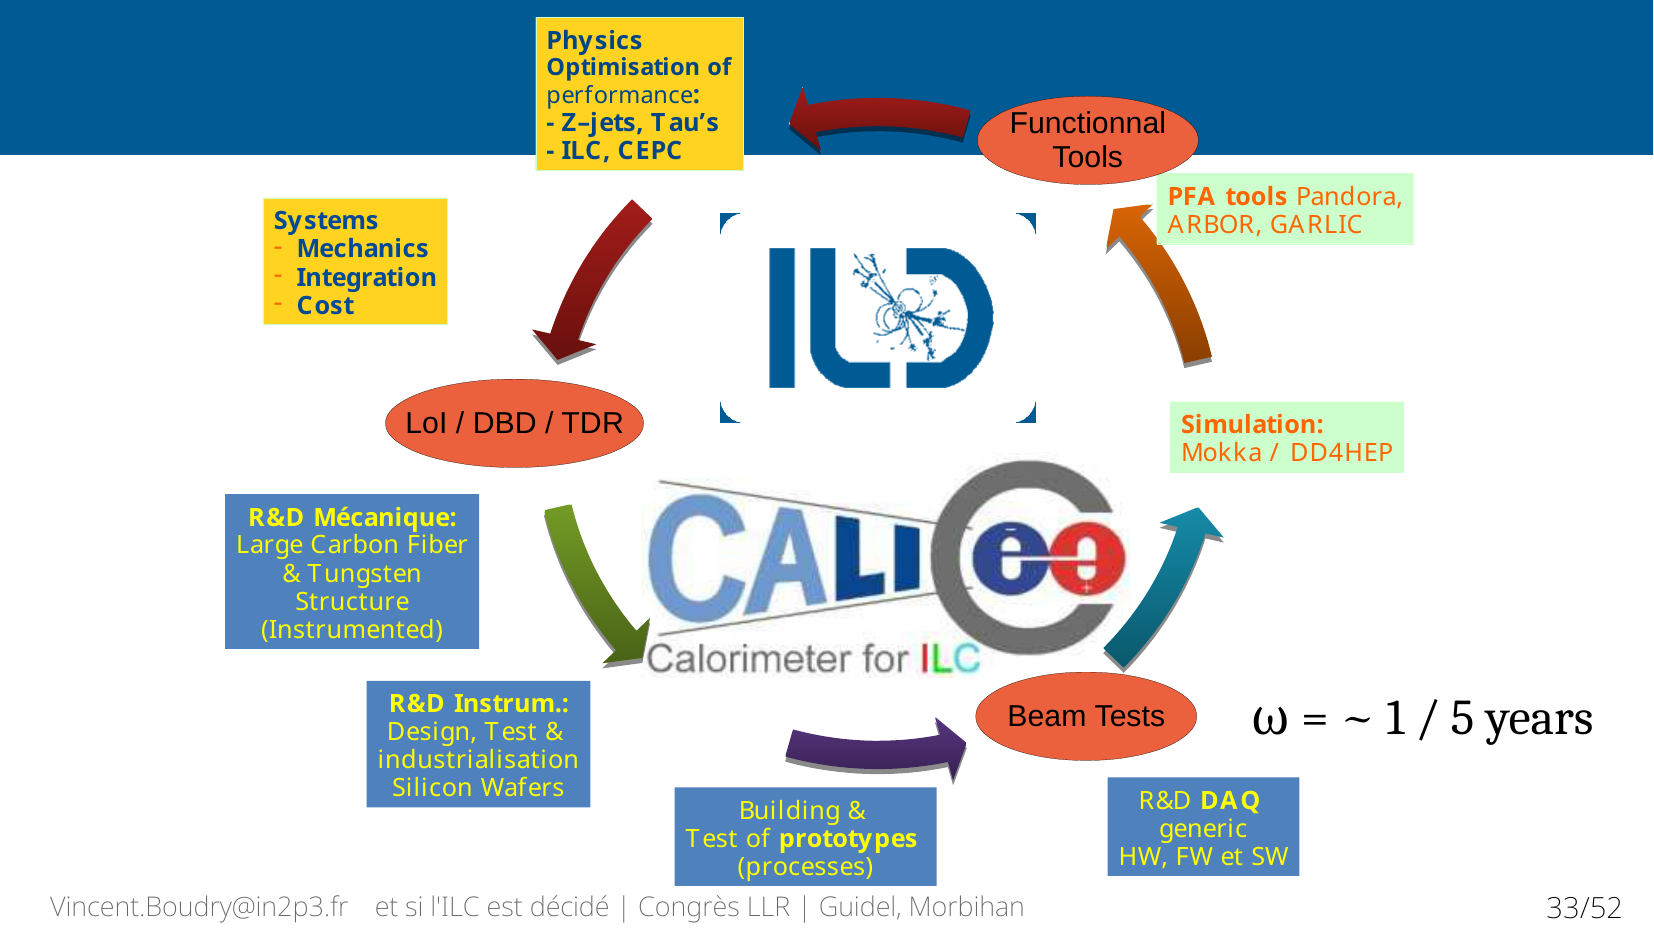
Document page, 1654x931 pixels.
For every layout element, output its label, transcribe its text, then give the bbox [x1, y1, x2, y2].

picture [225, 17, 1414, 886]
text_box ω = ~ 1 / 5 years [1414, 681, 1629, 756]
